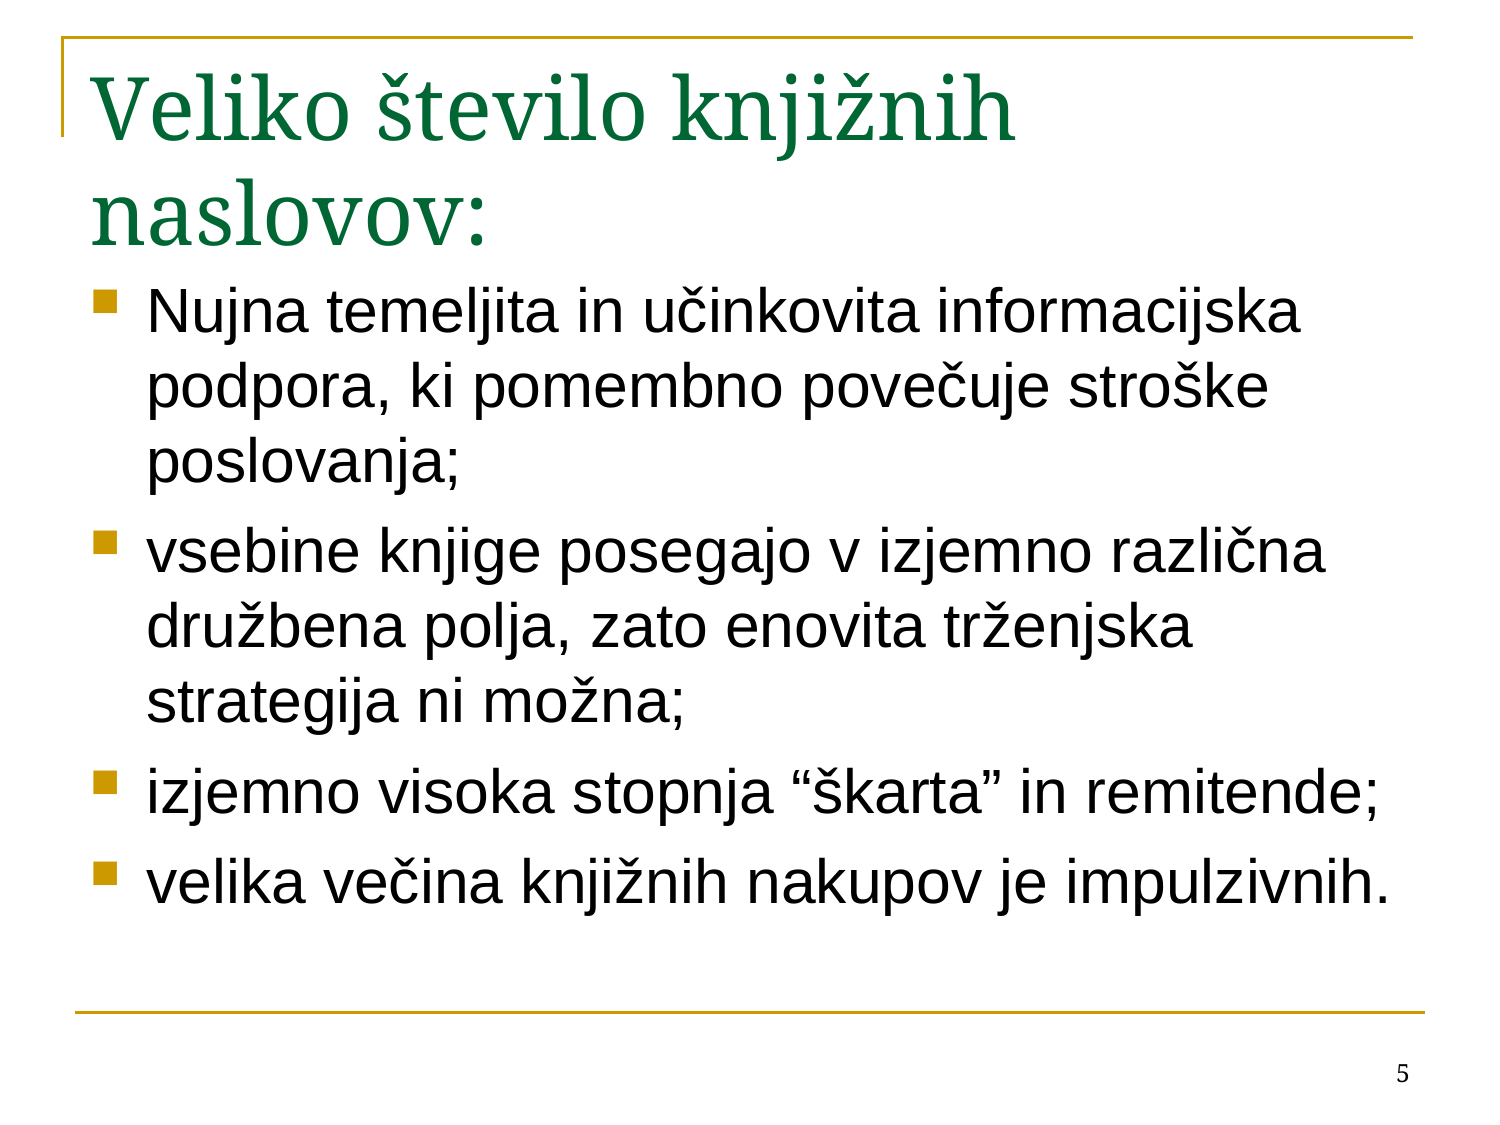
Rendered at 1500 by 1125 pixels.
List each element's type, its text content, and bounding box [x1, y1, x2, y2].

text_box <number> [1074, 1024, 1426, 1100]
list Nujna temeljita in učinkovita informacijska podpora, ki pomembno povečuje stroške poslovanja; vsebine knjige posegajo v izjemno različna družbena polja, zato enovita trženjska strategija ni možna; izjemno visoka stopnja “škarta” in remitende; velika večina knjižnih nakupov je impulzivnih. [75, 262, 1426, 1015]
title Veliko število knjižnih naslovov: [75, 45, 1426, 233]
